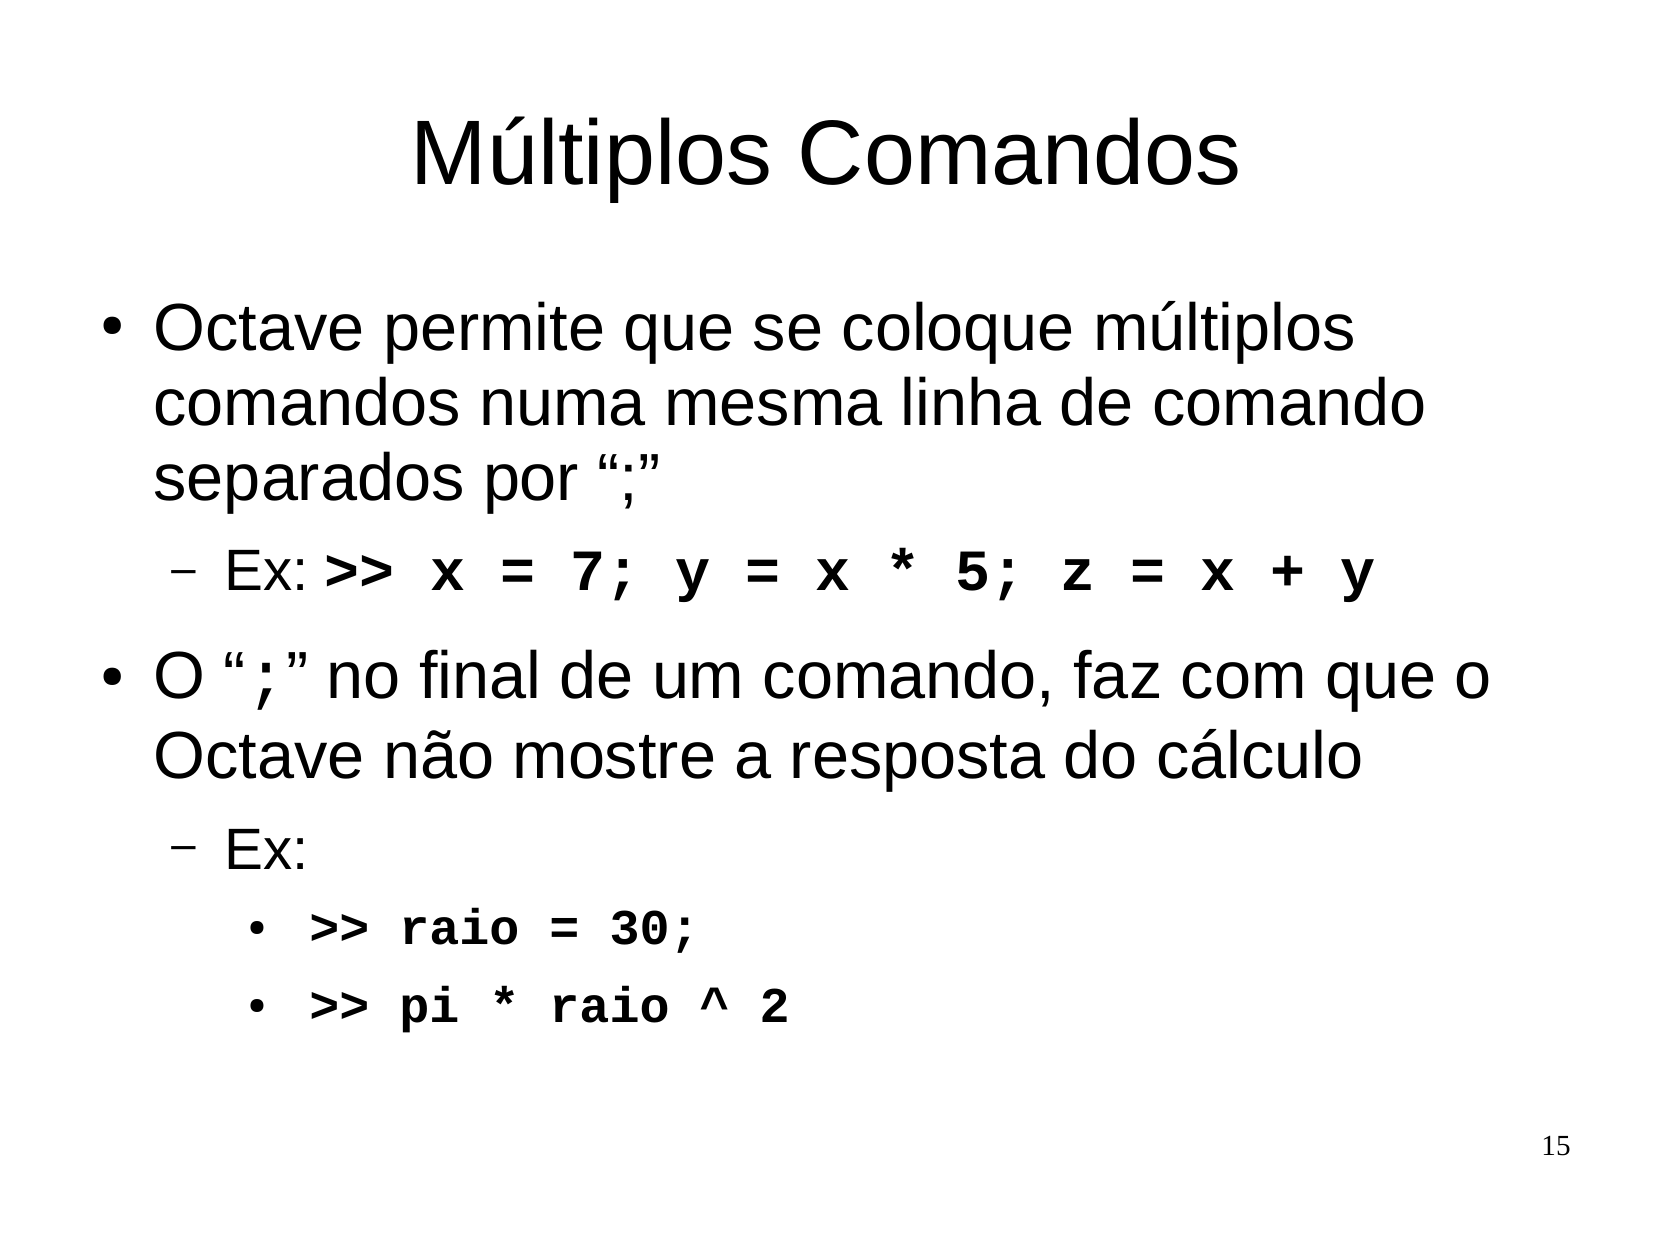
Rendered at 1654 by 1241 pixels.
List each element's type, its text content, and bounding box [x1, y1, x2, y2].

title Múltiplos Comandos [82, 49, 1571, 257]
list Octave permite que se coloque múltiplos comandos numa mesma linha de comando separados por “;” Ex: >> x = 7; y = x * 5; z = x + y O “;” no final de um comando, faz com que o Octave não mostre a resposta do cálculo Ex: >> raio = 30; >> pi * raio ^ 2 [82, 290, 1571, 1123]
